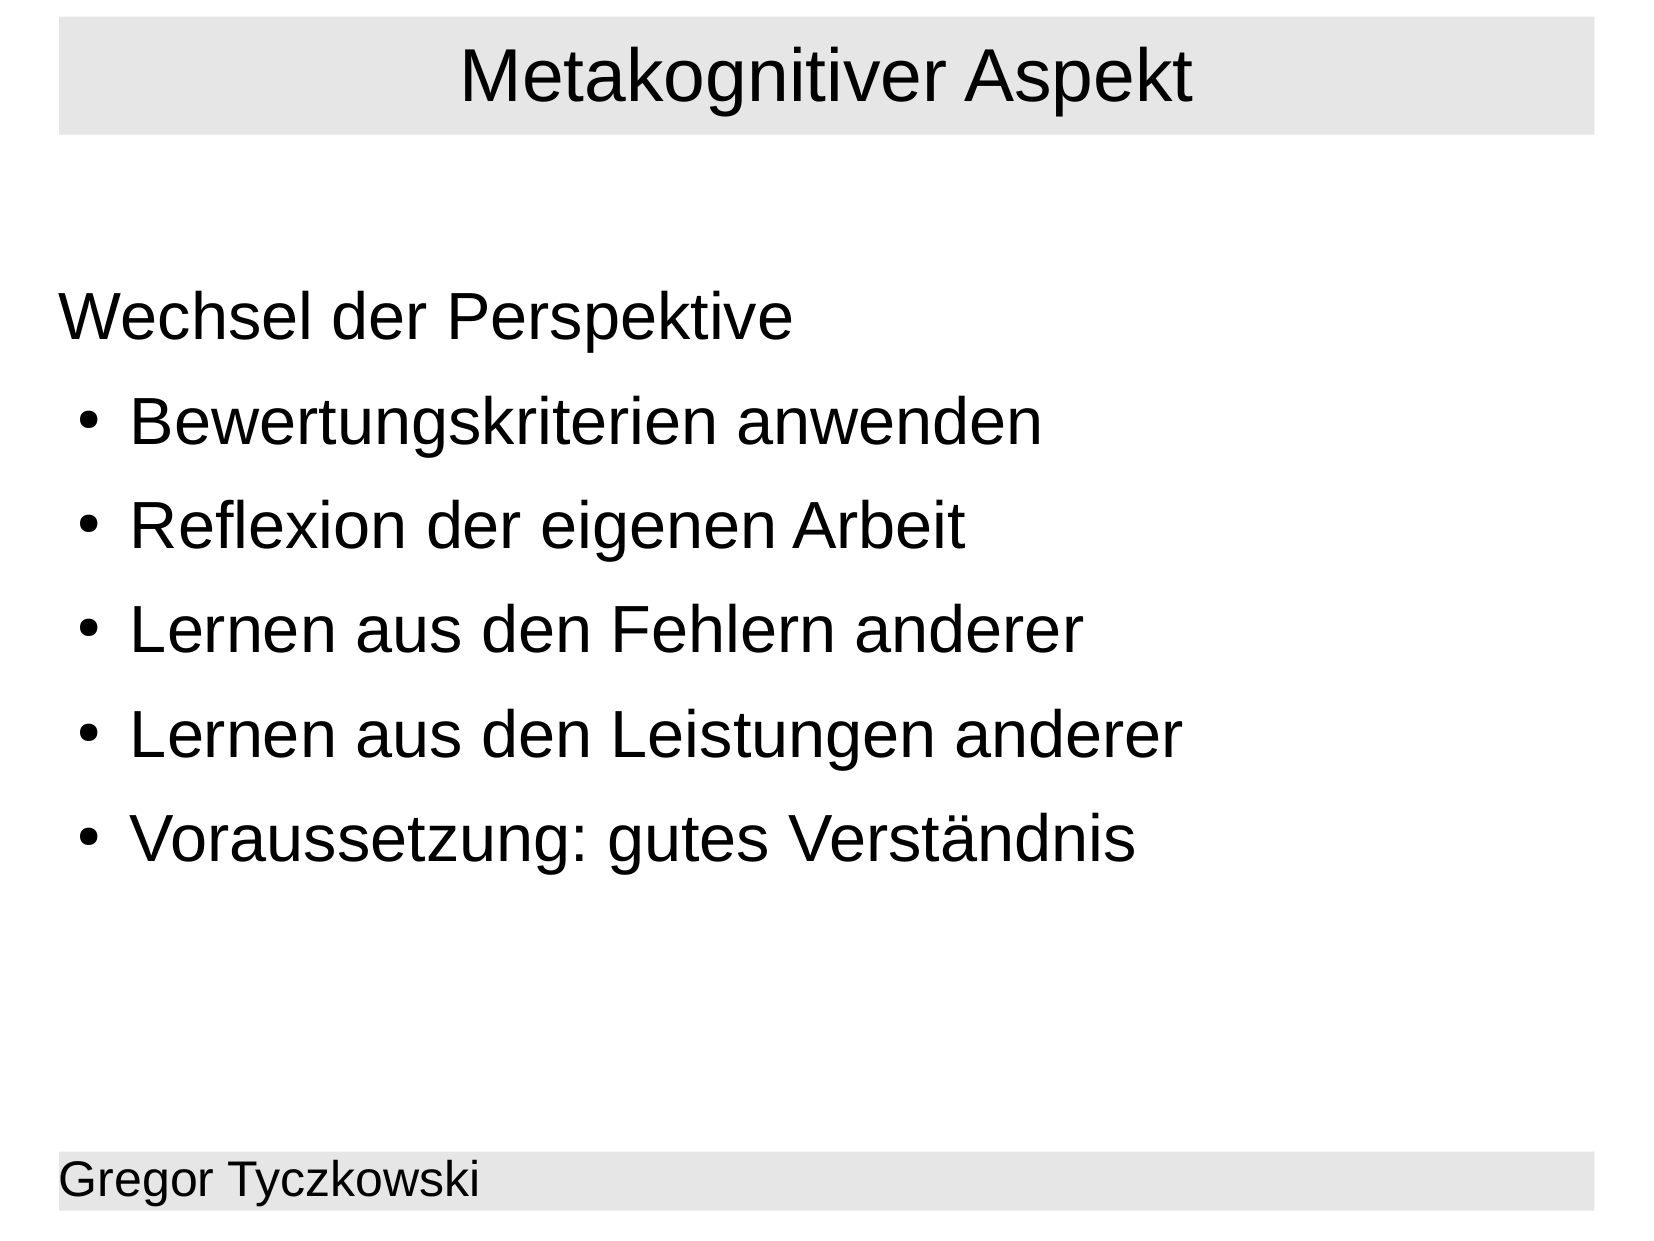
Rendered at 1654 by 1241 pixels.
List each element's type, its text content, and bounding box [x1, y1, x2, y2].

list Wechsel der Perspektive Bewertungskriterien anwenden Reflexion der eigenen Arbeit Lernen aus den Fehlern anderer Lernen aus den Leistungen anderer Voraussetzung: gutes Verständnis [59, 279, 1595, 1077]
title Metakognitiver Aspekt [59, 16, 1595, 135]
list Gregor Tyczkowski [59, 1151, 1595, 1211]
